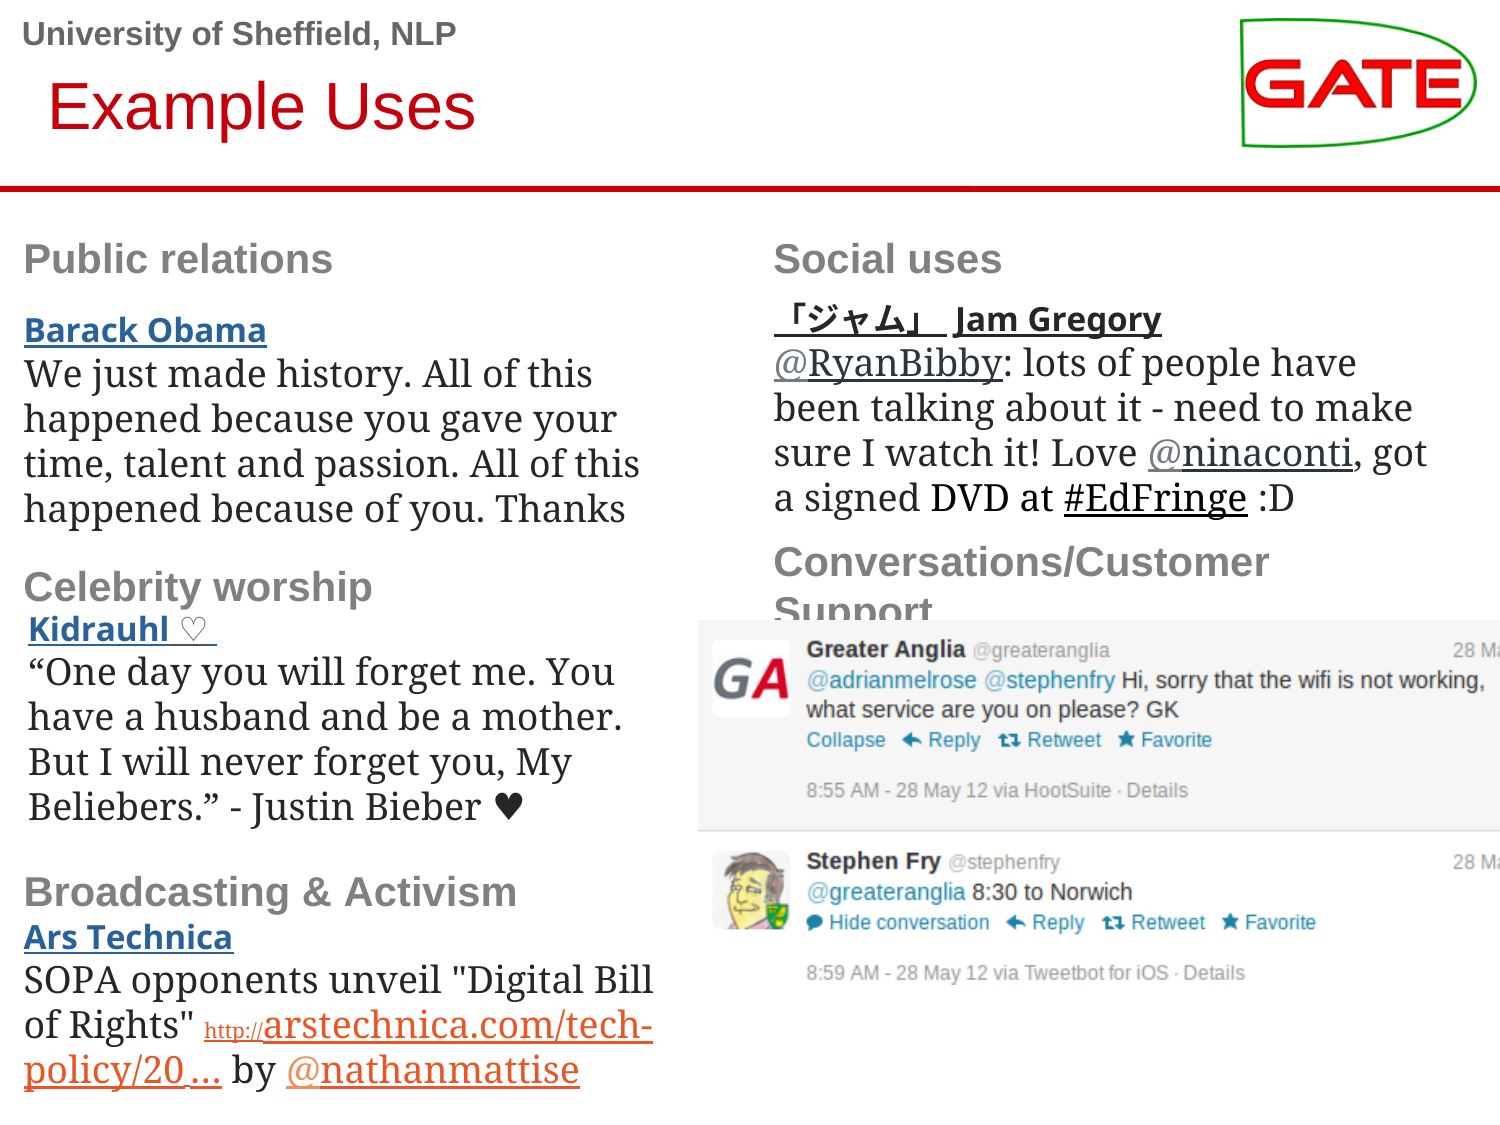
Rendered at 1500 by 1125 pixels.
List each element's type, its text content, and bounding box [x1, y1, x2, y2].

text_box Social uses [773, 210, 1354, 304]
picture [698, 620, 1500, 985]
text_box Conversations/Customer Support [773, 538, 1442, 620]
text_box Ars Technica SOPA opponents unveil "Digital Bill of Rights" http://arstechnica.com/tech-policy/20 … by @nathanmattise [23, 925, 687, 1082]
text_box Example Uses [47, 47, 1267, 168]
text_box Kidrauhl ♡ “One day you will forget me. You have a husband and be a mother. But I will never forget you, My Beliebers.” - Justin Bieber ♥ [27, 632, 668, 803]
text_box Broadcasting & Activism [23, 843, 604, 936]
text_box 「ジャム」 Jam Gregory @RyanBibby: lots of people have been talking about it - need to make sure I watch it! Love @ninaconti, got a signed DVD at #EdFringe :D [773, 281, 1437, 509]
text_box Public relations [23, 210, 434, 304]
picture [1240, 18, 1477, 148]
text_box Barack Obama We just made history. All of this happened because you gave your time, talent and passion. All of this happened because of you. Thanks [23, 323, 687, 516]
text_box Celebrity worship [23, 538, 434, 632]
